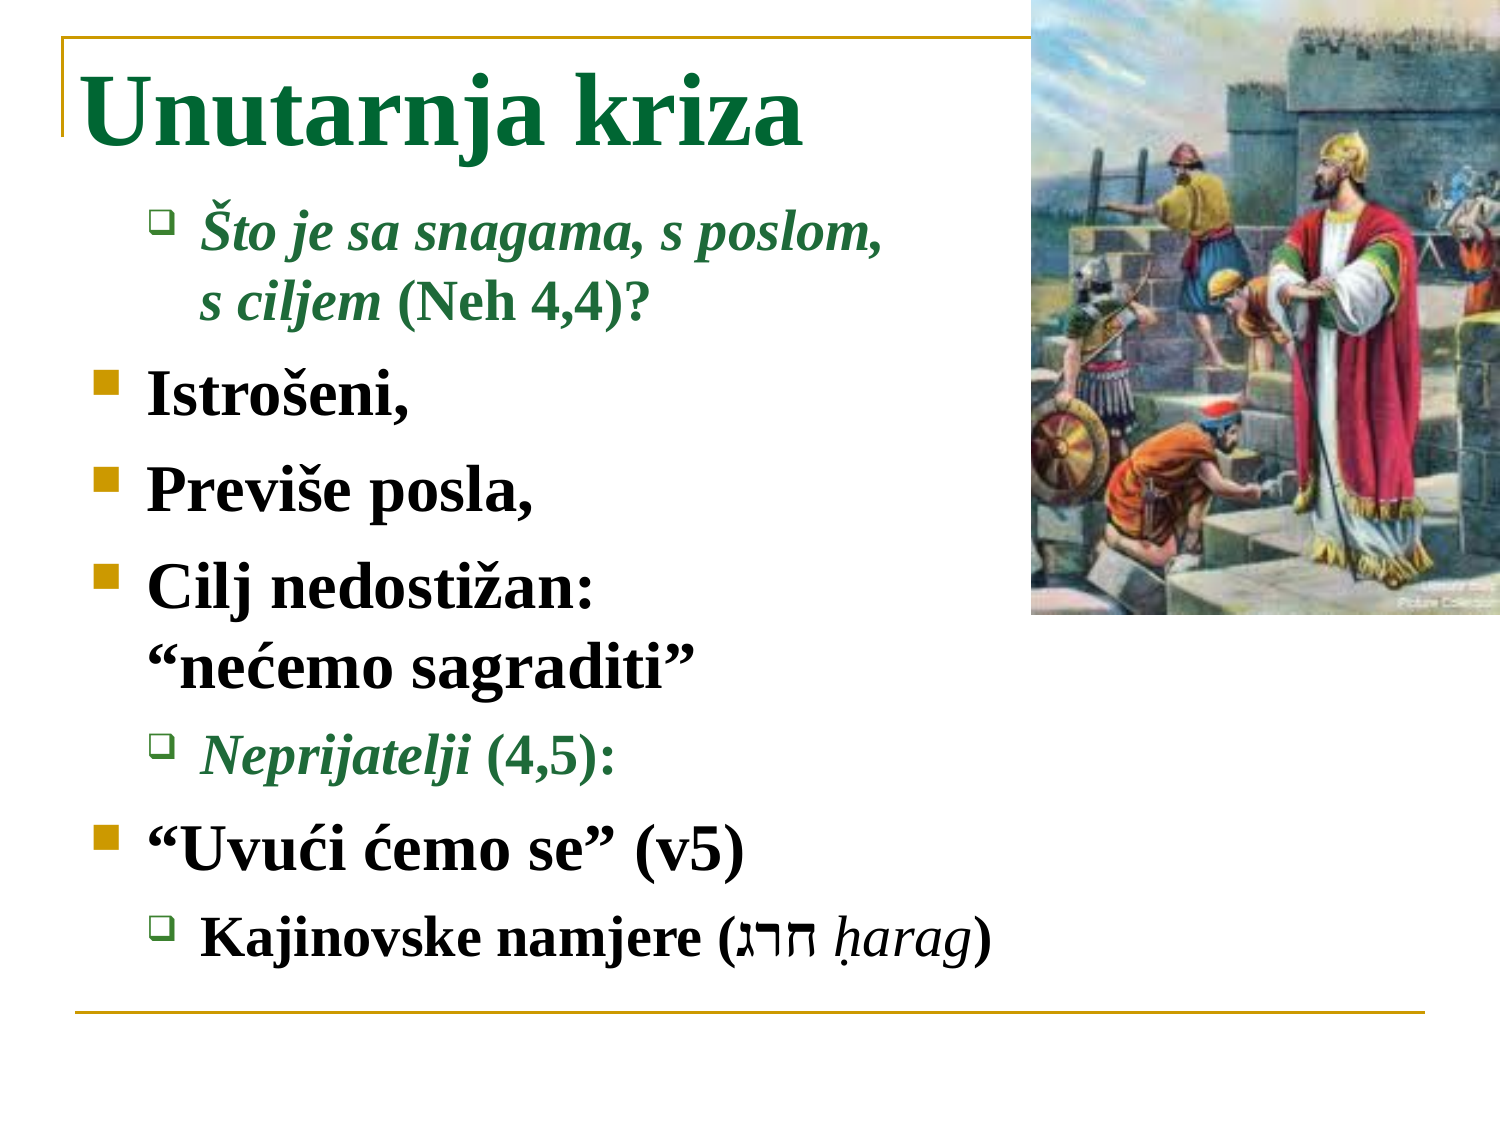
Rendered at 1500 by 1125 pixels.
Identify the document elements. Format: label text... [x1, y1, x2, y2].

title Unutarnja kriza [63, 33, 1031, 221]
list Što je sa snagama, s poslom, s ciljem (Neh 4,4)? Istrošeni, Previše posla, Cilj nedostižan: “nećemo sagraditi” Neprijatelji (4,5): “Uvući ćemo se” (v5) Kajinovske namjere (חרג ḥarag) [75, 184, 1426, 1006]
picture [1031, 0, 1500, 615]
